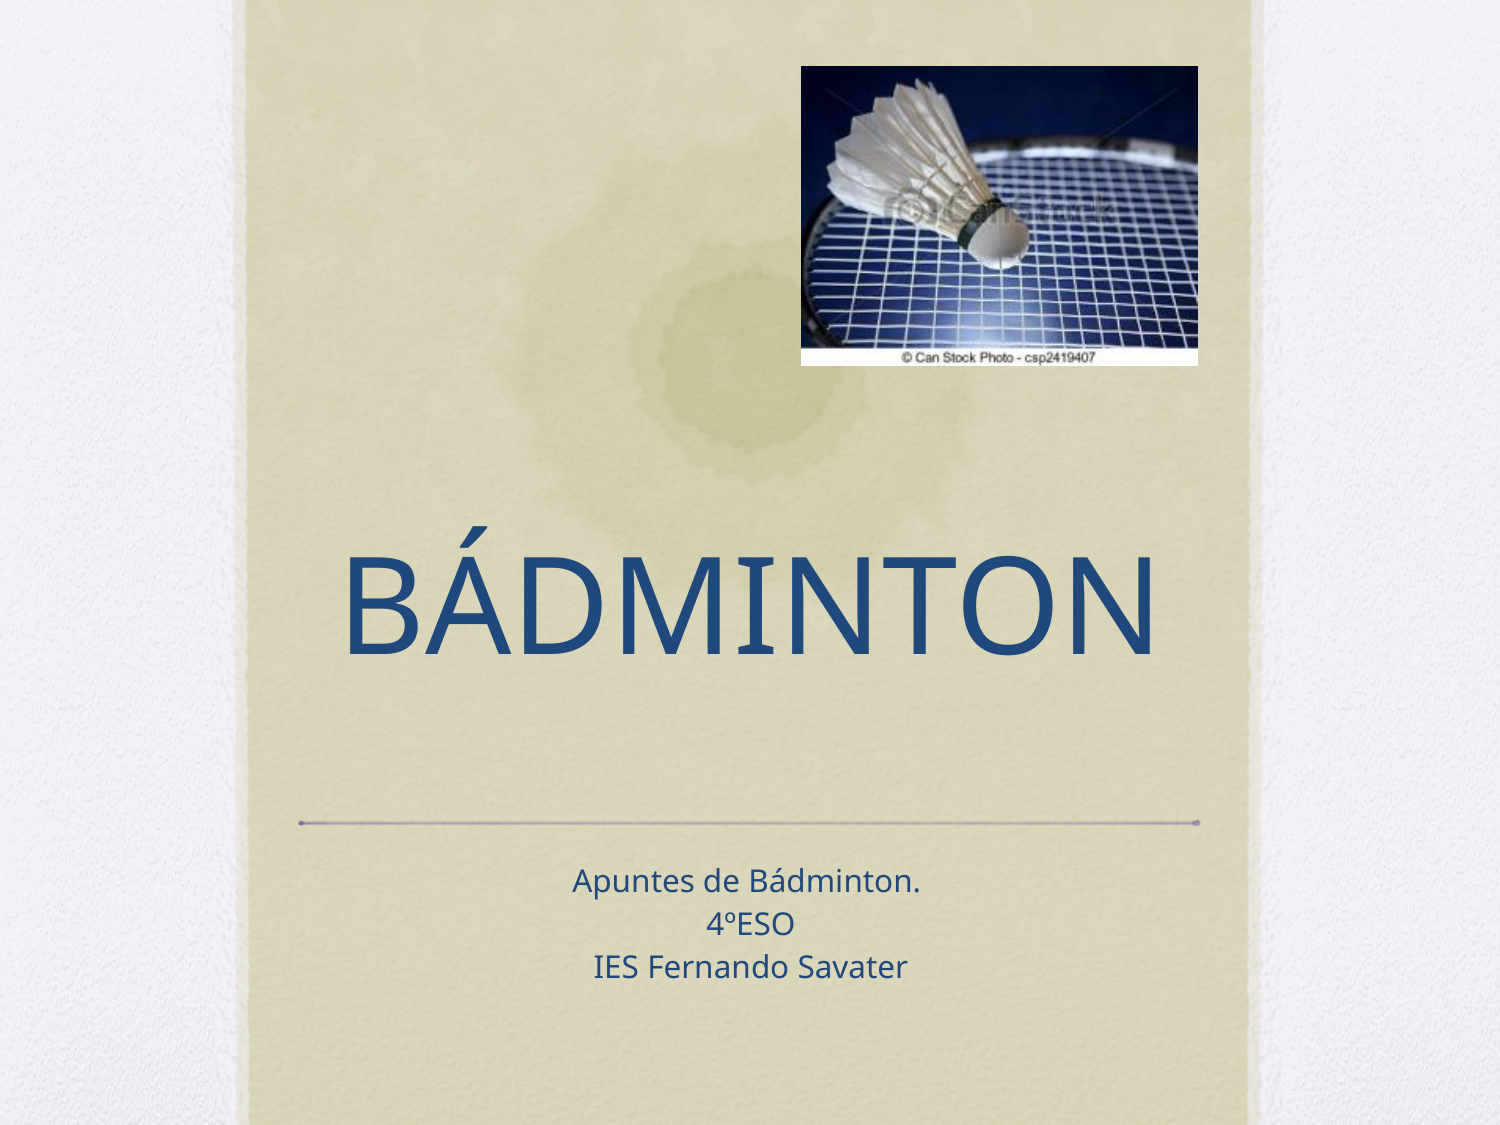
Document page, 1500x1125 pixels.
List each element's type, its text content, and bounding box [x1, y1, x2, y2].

subtitle Apuntes de Bádminton. 4ºESO IES Fernando Savater [304, 853, 1198, 994]
title BÁDMINTON [304, 448, 1198, 690]
picture [0, 0, 1500, 1125]
